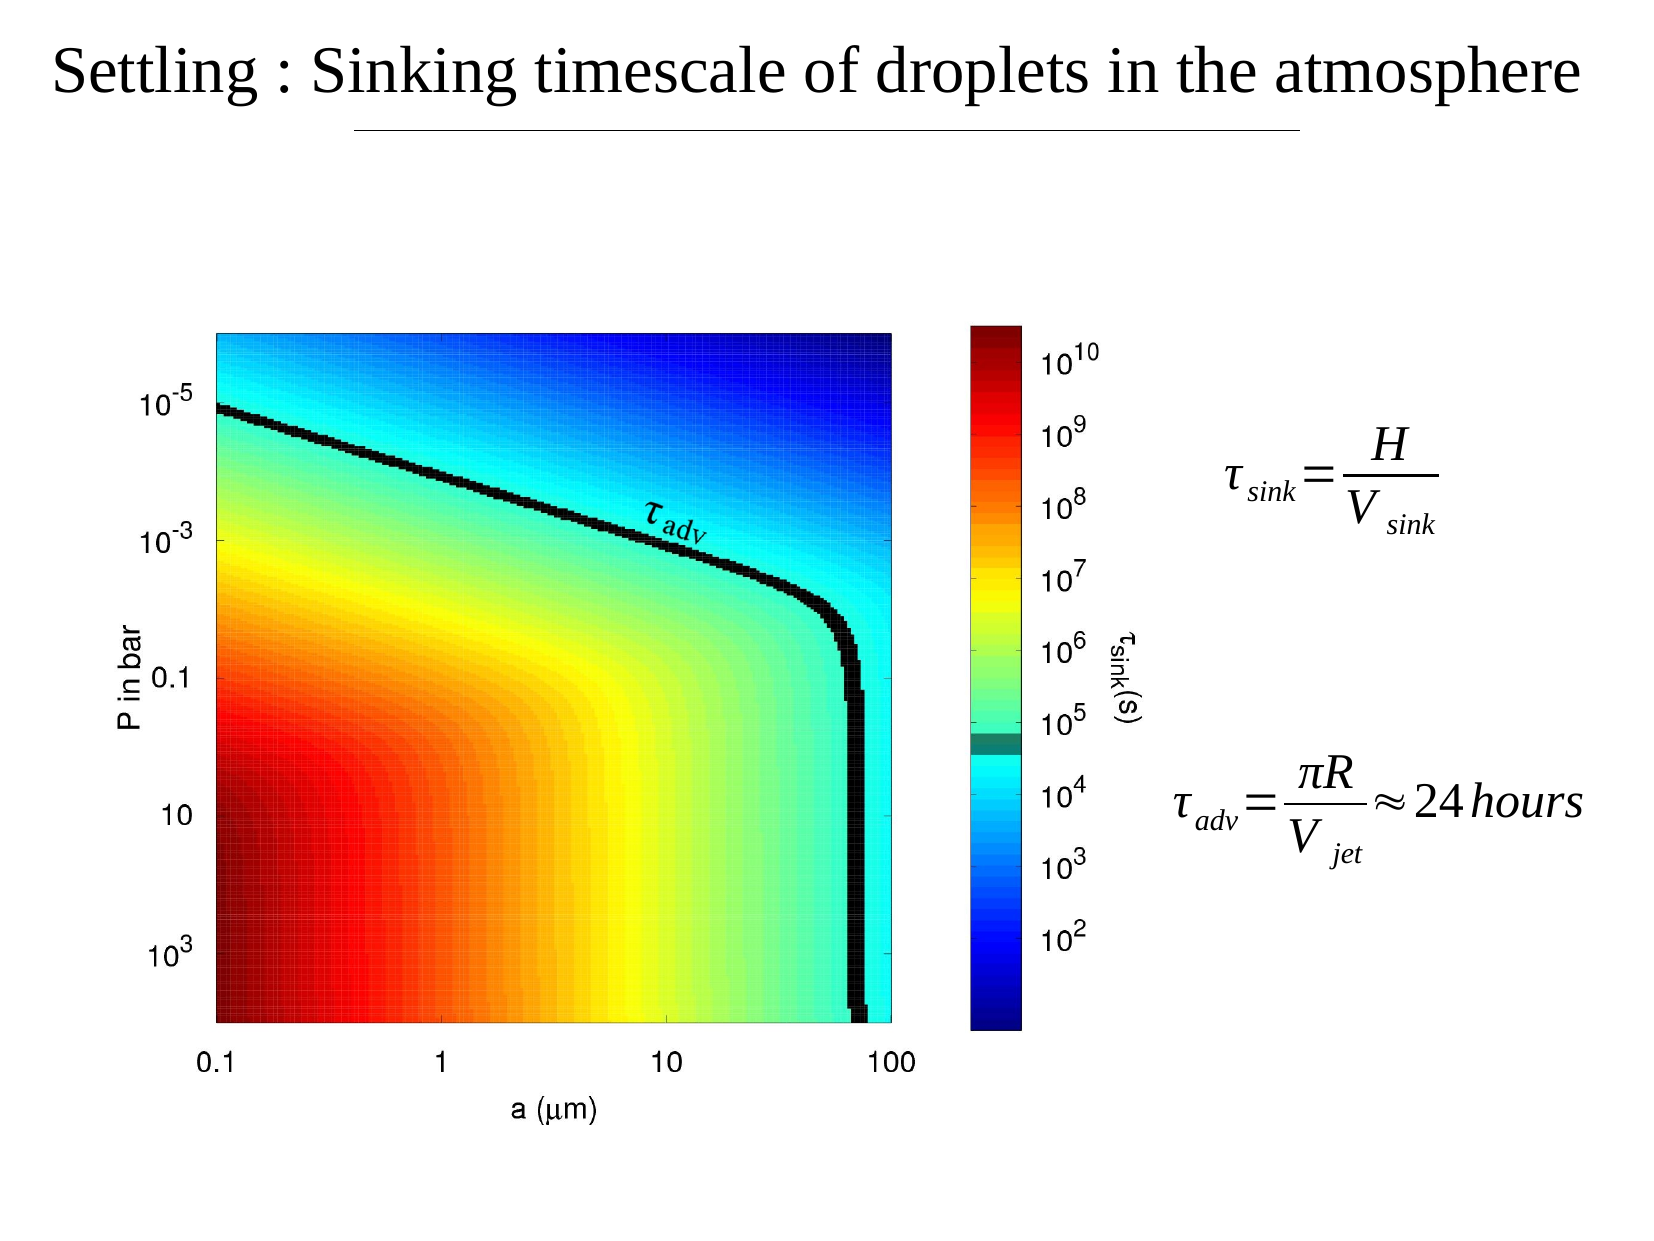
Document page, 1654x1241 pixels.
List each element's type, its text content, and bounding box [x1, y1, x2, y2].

chart [1164, 744, 1591, 871]
picture [75, 262, 1163, 1126]
chart [1215, 416, 1448, 542]
text_box Settling : Sinking timescale of droplets in the atmosphere [0, 25, 1654, 115]
